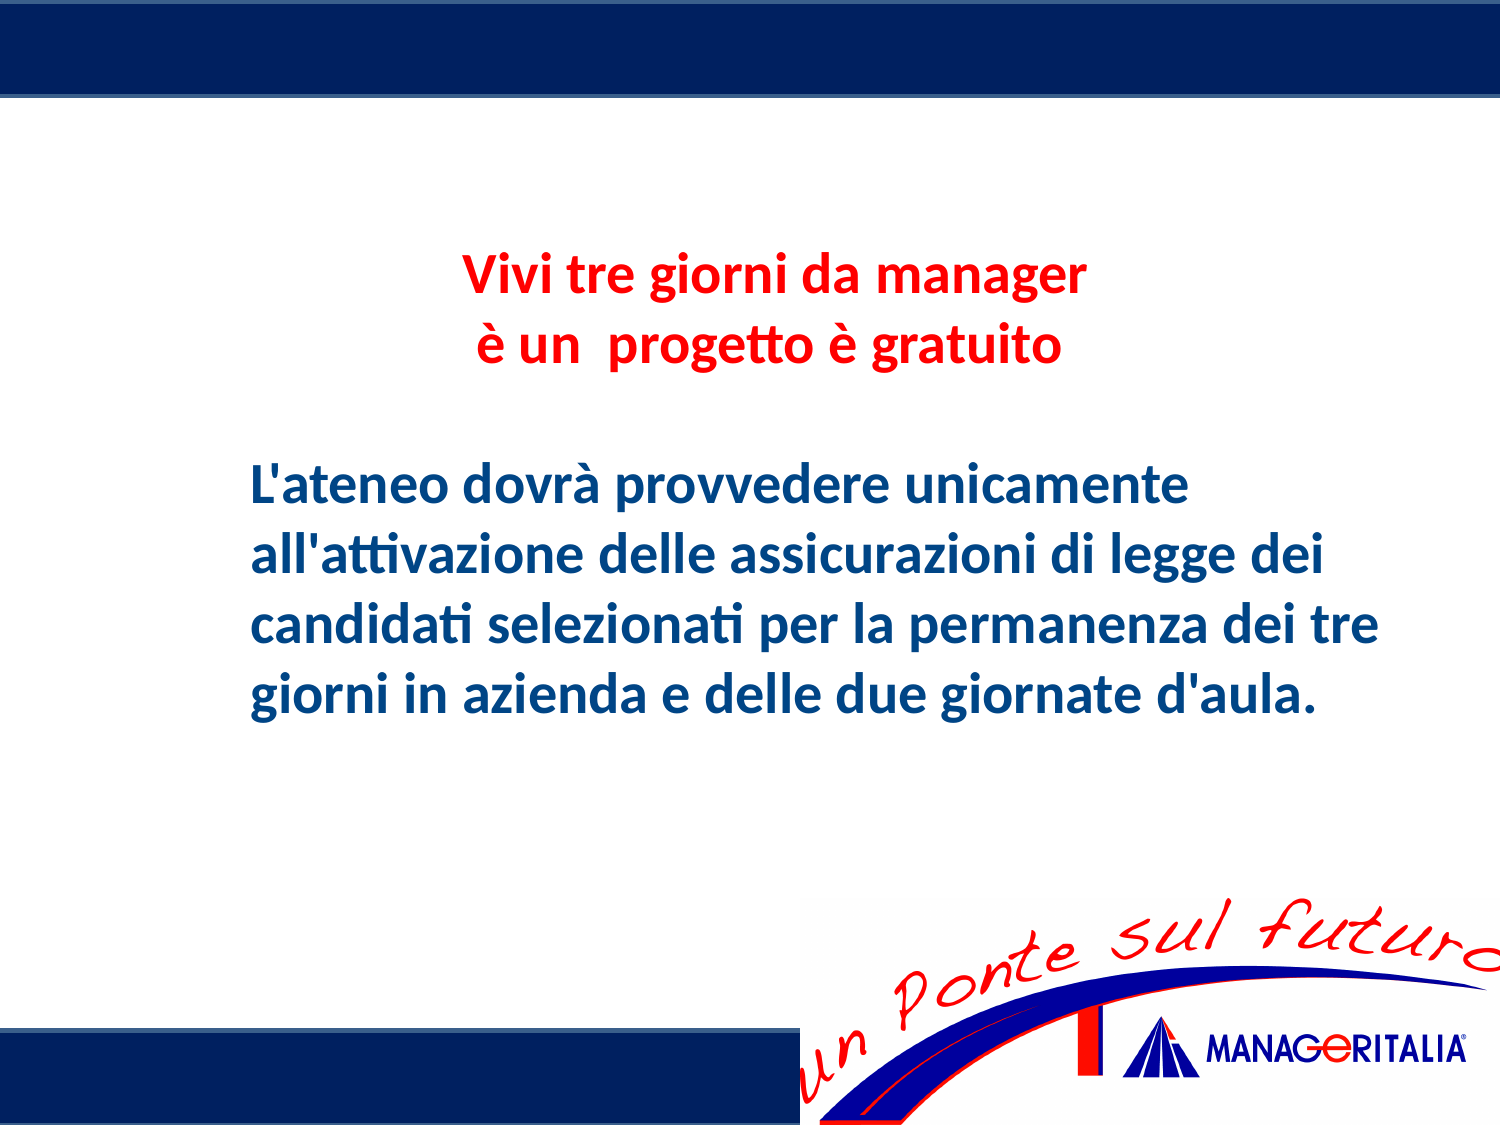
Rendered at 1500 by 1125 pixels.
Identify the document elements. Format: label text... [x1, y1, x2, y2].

text_box [0, 1030, 800, 1125]
picture [800, 898, 1500, 1125]
text_box Vivi tre giorni da manager è un progetto è gratuito L'ateneo dovrà provvedere unicamente all'attivazione delle assicurazioni di legge dei candidati selezionati per la permanenza dei tre giorni in azienda e delle due giornate d'aula. [236, 147, 1435, 1013]
text_box [0, 1, 1500, 97]
